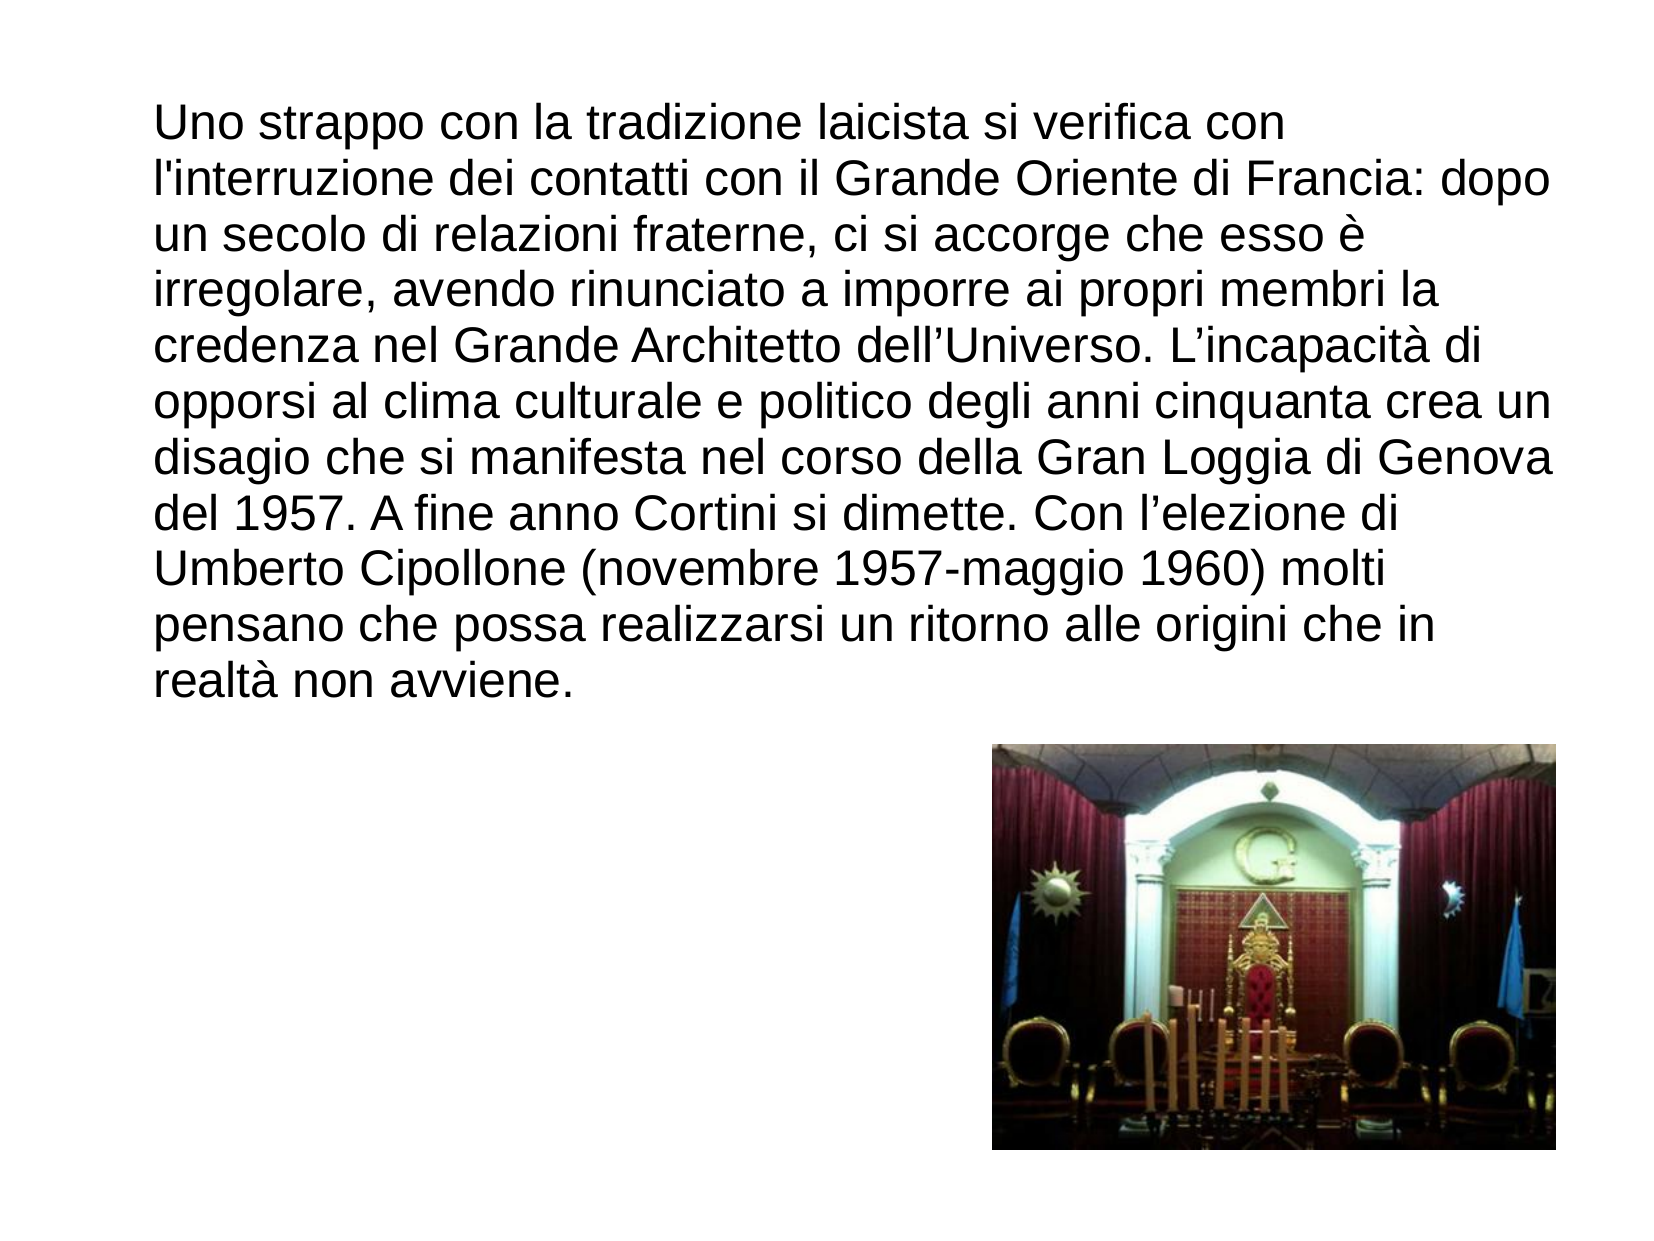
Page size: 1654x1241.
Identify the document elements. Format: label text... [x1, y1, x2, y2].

list Uno strappo con la tradizione laicista si verifica con l'interruzione dei contatti con il Grande Oriente di Francia: dopo un secolo di relazioni fraterne, ci si accorge che esso è irregolare, avendo rinunciato a imporre ai propri membri la credenza nel Grande Architetto dell’Universo. L’incapacità di opporsi al clima culturale e politico degli anni cinquanta crea un disagio che si manifesta nel corso della Gran Loggia di Genova del 1957. A fine anno Cortini si dimette. Con l’elezione di Umberto Cipollone (novembre 1957-maggio 1960) molti pensano che possa realizzarsi un ritorno alle origini che in realtà non avviene. [82, 94, 1571, 1109]
picture [992, 744, 1556, 1150]
